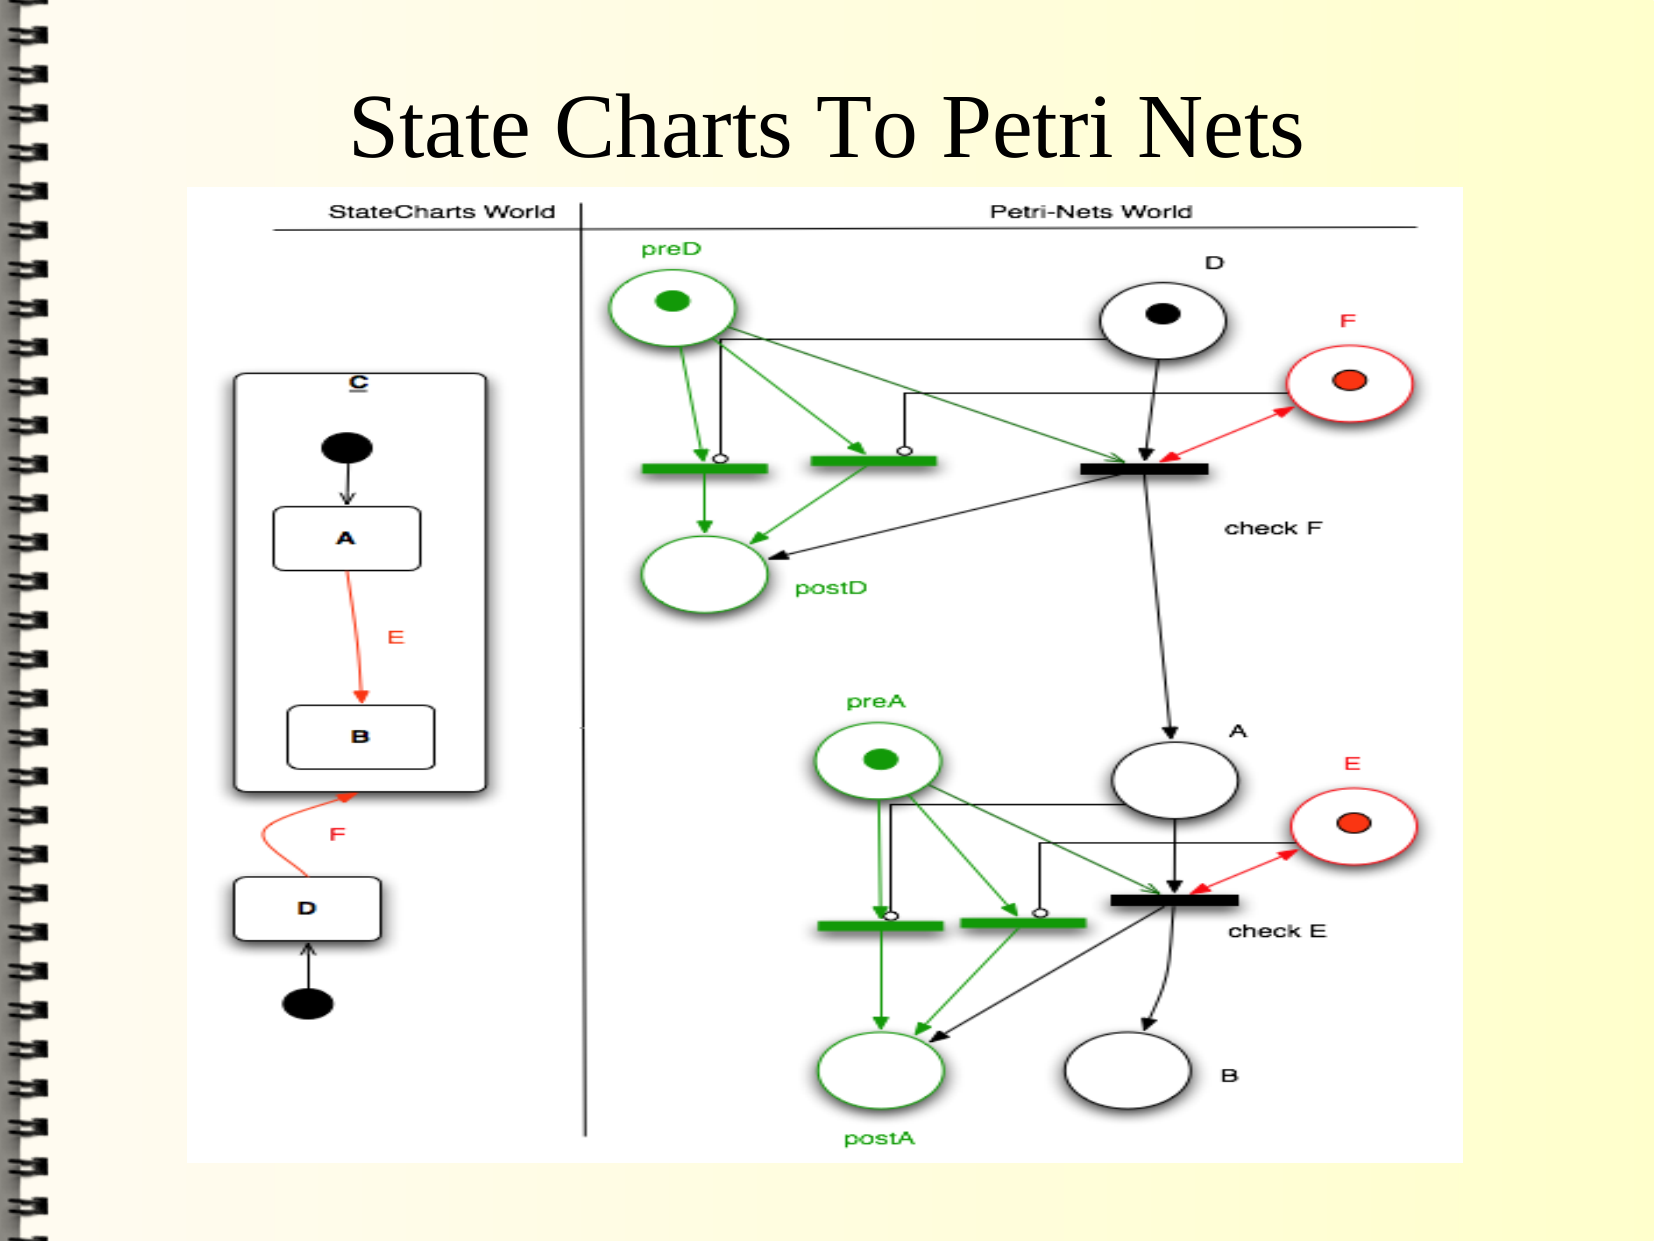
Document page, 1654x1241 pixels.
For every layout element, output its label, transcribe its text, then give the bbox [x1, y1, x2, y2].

picture [187, 187, 1463, 1163]
title State Charts To Petri Nets [121, 75, 1534, 178]
picture [0, 0, 1654, 1241]
